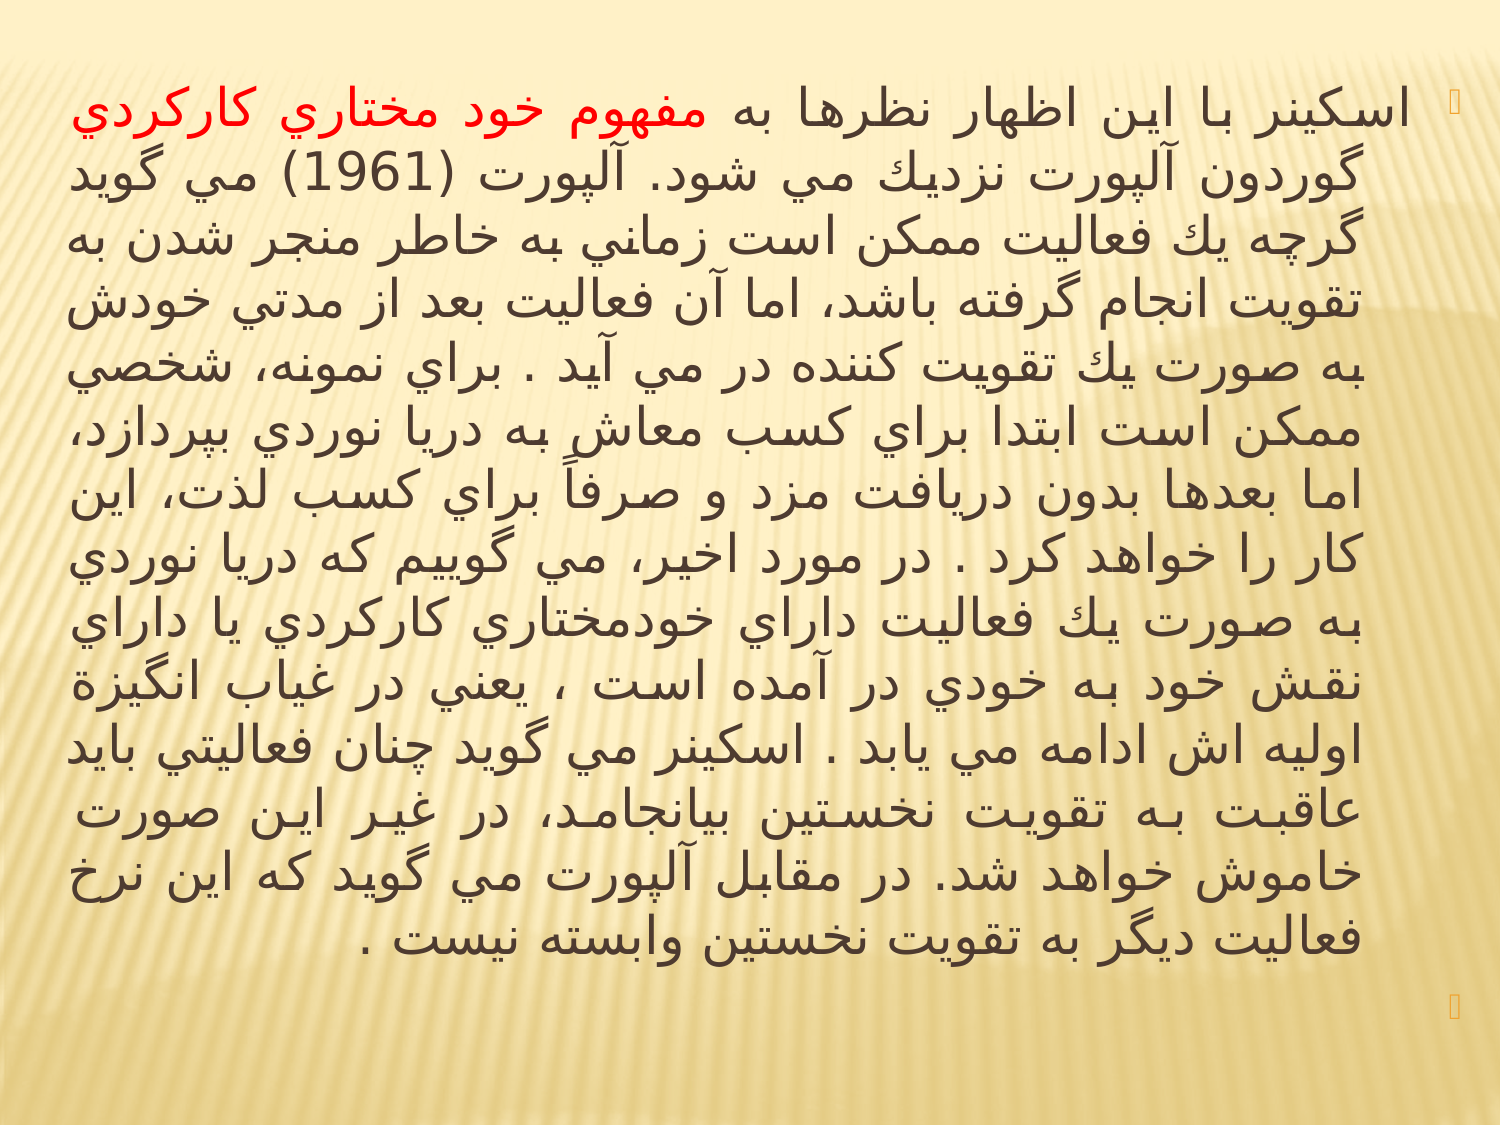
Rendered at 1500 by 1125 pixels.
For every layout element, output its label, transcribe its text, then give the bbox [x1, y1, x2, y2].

list اسكينر با اين اظهار نظرها به مفهوم خود مختاري كاركردي گوردون آلپورت نزديك مي شود. آلپورت (1961) مي گويد گرچه يك فعاليت ممكن است زماني به خاطر منجر شدن به تقويت انجام گرفته باشد، اما آن فعاليت بعد از مدتي خودش به صورت يك تقويت كننده در مي آيد . براي نمونه، شخصي ممكن است ابتدا براي كسب معاش به دريا نوردي بپردازد، اما بعدها بدون دريافت مزد و صرفاً براي كسب لذت، اين كار را خواهد كرد . در مورد اخير، مي گوييم كه دريا نوردي به صورت يك فعاليت داراي خودمختاري كاركردي يا داراي نقش خود به خودي در آمده است ، يعني در غياب انگيزة اوليه اش ادامه مي يابد . اسكينر مي گويد چنان فعاليتي بايد عاقبت به تقويت نخستين بيانجامد، در غير اين صورت خاموش خواهد شد. در مقابل آلپورت مي گويد كه اين نرخ فعاليت ديگر به تقويت نخستين وابسته نيست . [50, 66, 1476, 998]
